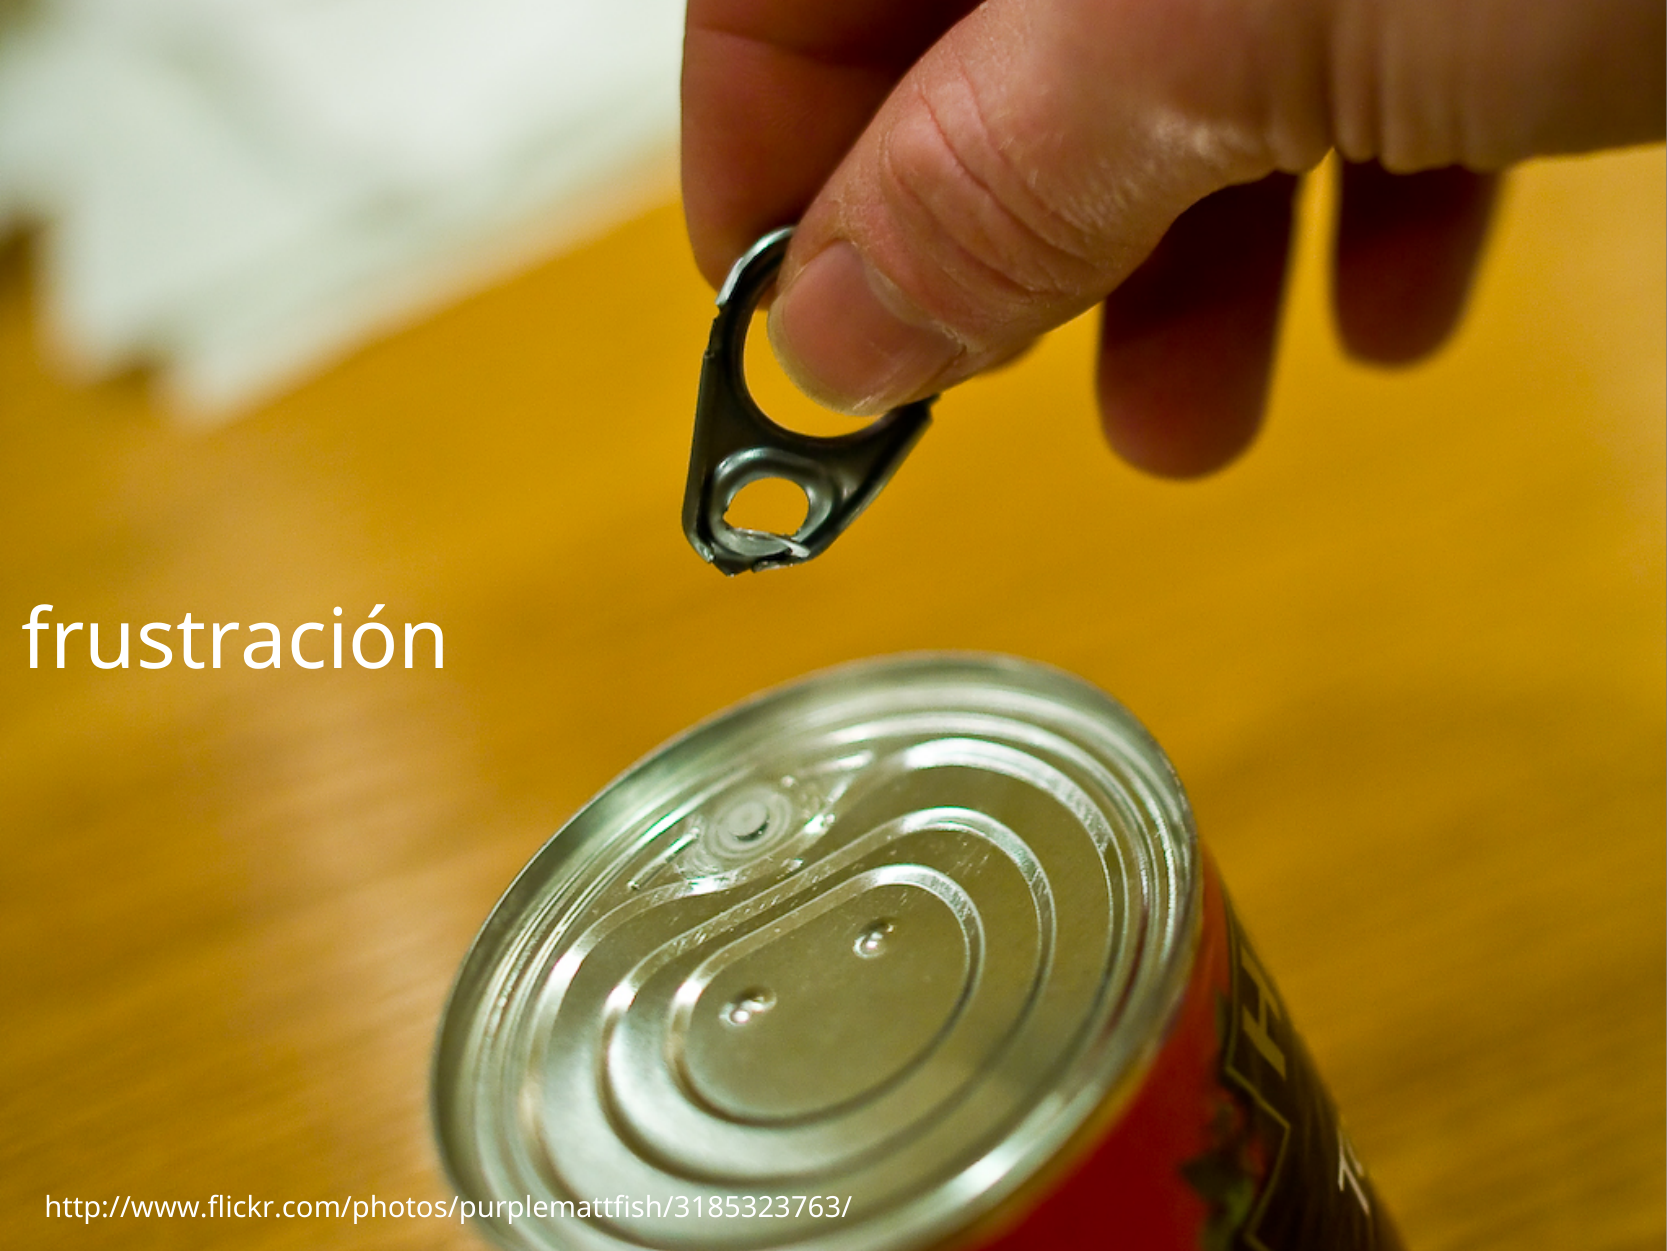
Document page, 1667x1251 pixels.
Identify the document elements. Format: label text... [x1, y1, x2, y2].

title frustración [0, 531, 502, 741]
picture [0, 0, 1667, 1251]
text_box http://www.flickr.com/photos/purplemattfish/3185323763/ [29, 1181, 797, 1231]
